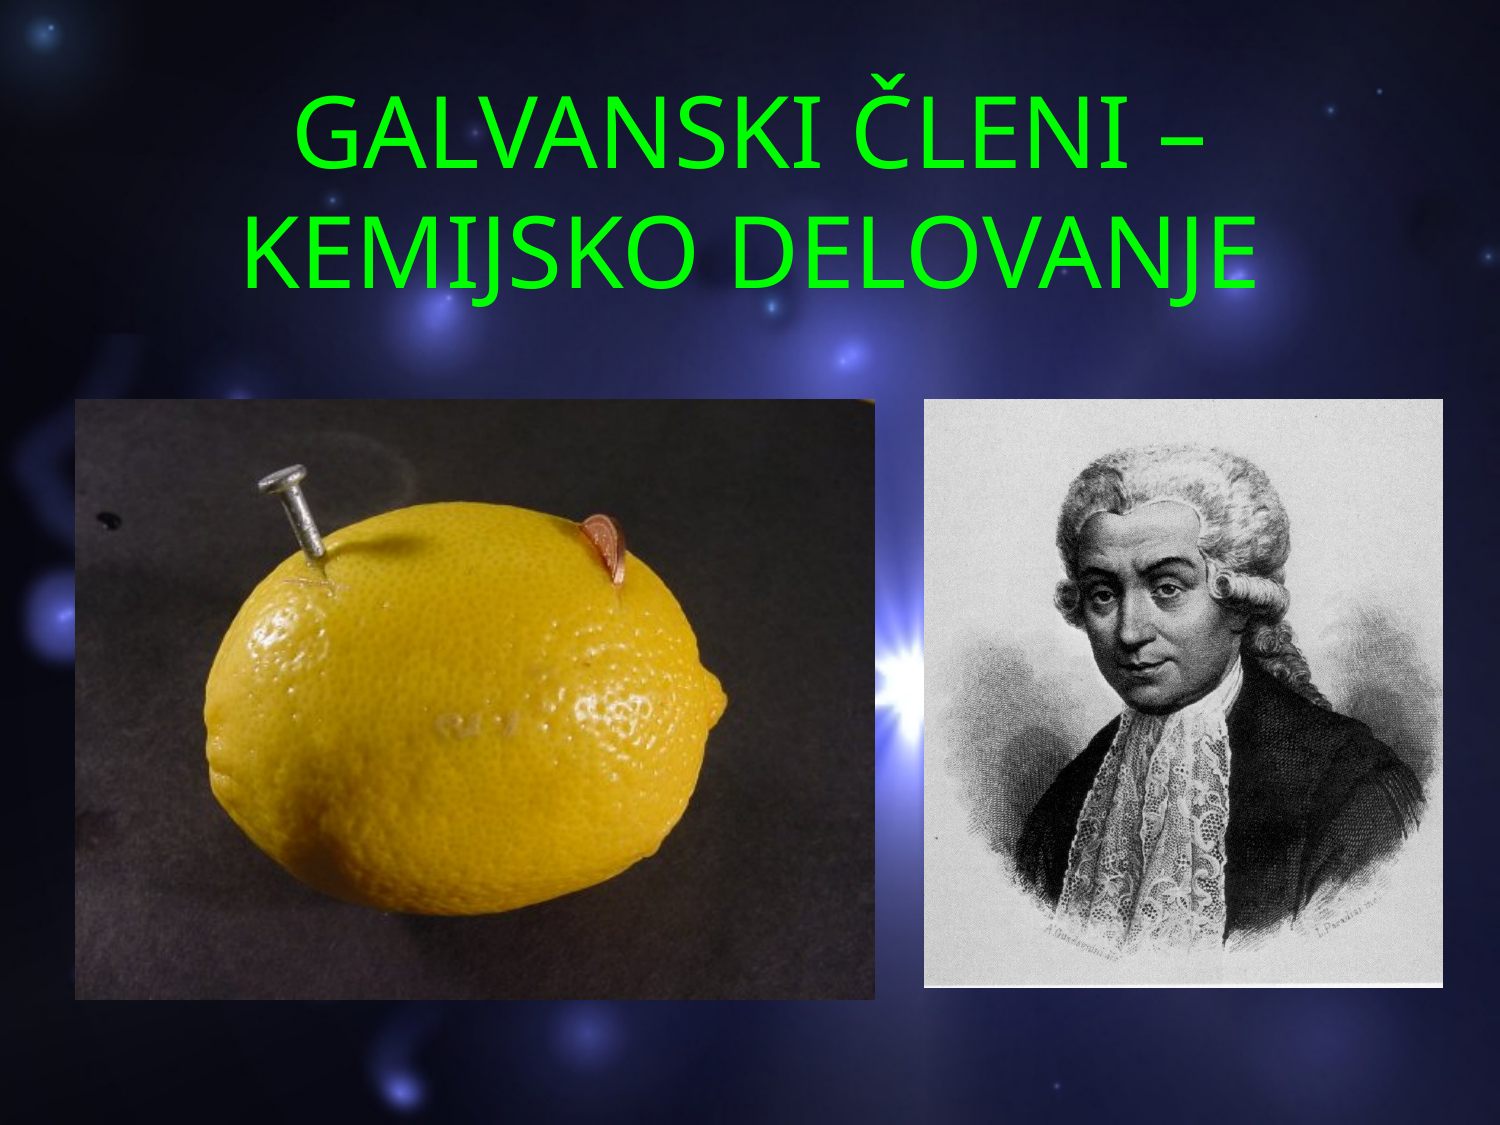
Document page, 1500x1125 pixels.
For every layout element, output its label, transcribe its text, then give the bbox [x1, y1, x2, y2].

picture [0, 0, 1500, 1125]
title GALVANSKI ČLENI – KEMIJSKO DELOVANJE [75, 45, 1425, 233]
